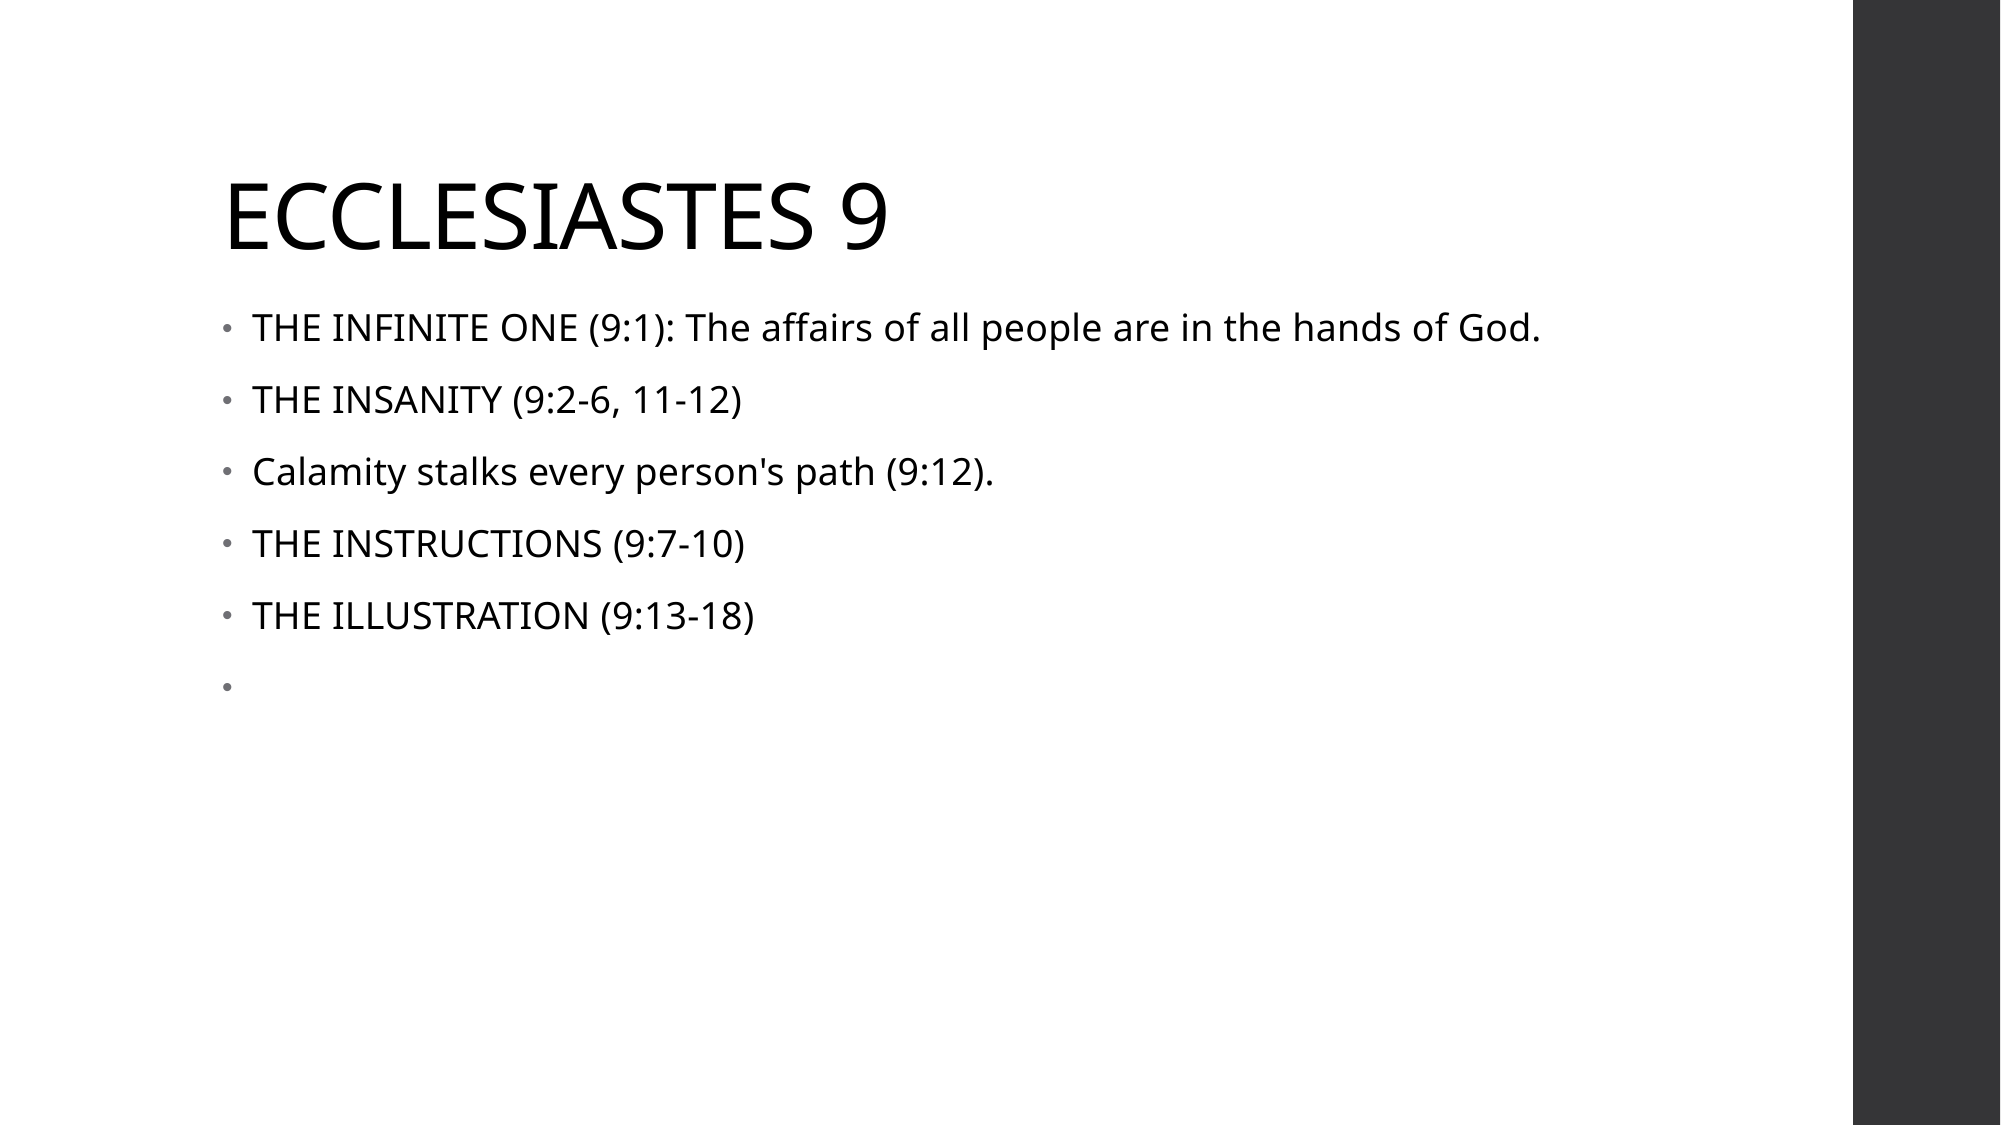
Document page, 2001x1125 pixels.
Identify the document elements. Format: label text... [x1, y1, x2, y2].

list THE INFINITE ONE (9:1): The affairs of all people are in the hands of God. THE INSANITY (9:2-6, 11-12) Calamity stalks every person's path (9:12). THE INSTRUCTIONS (9:7-10) THE ILLUSTRATION (9:13-18) [206, 299, 1617, 1014]
title ECCLESIASTES 9 [206, 60, 1797, 278]
